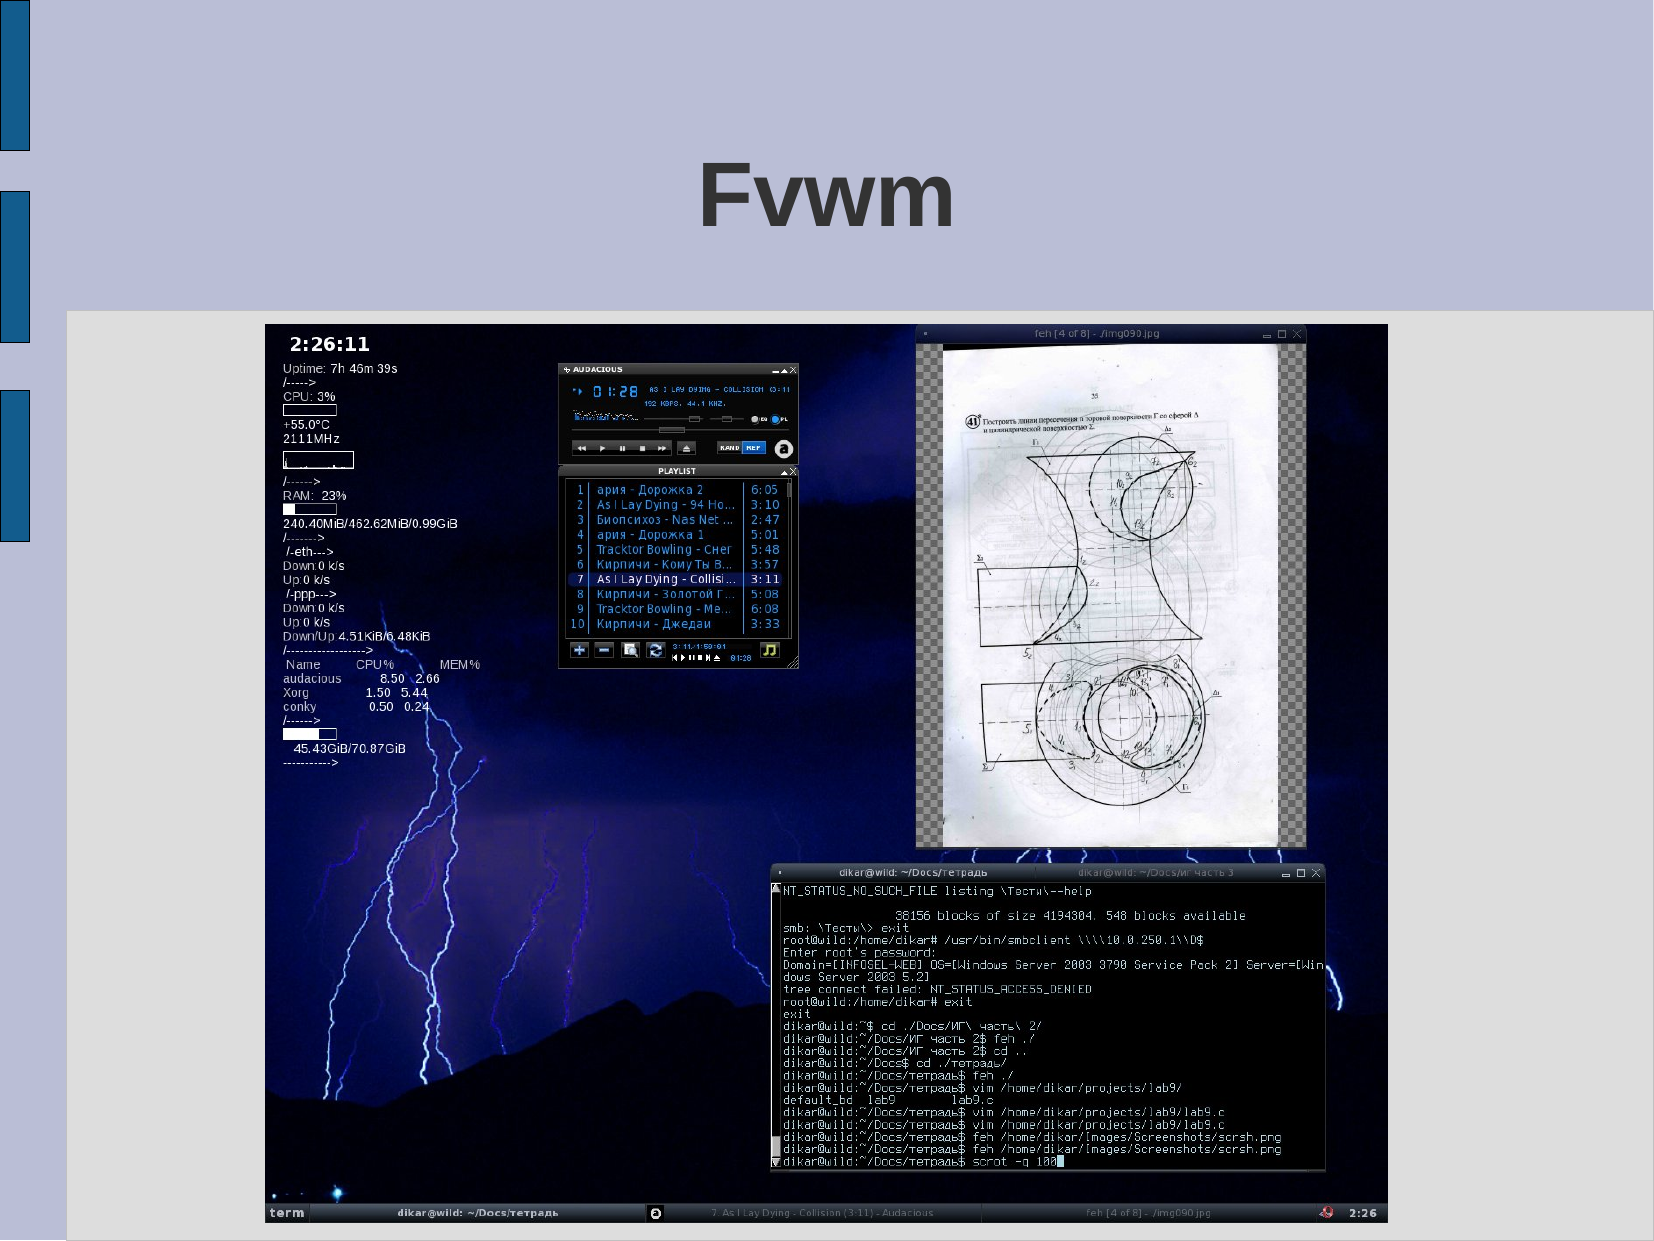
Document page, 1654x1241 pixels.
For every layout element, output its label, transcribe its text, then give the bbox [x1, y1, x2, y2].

picture [265, 324, 1388, 1223]
title Fvwm [121, 98, 1534, 291]
